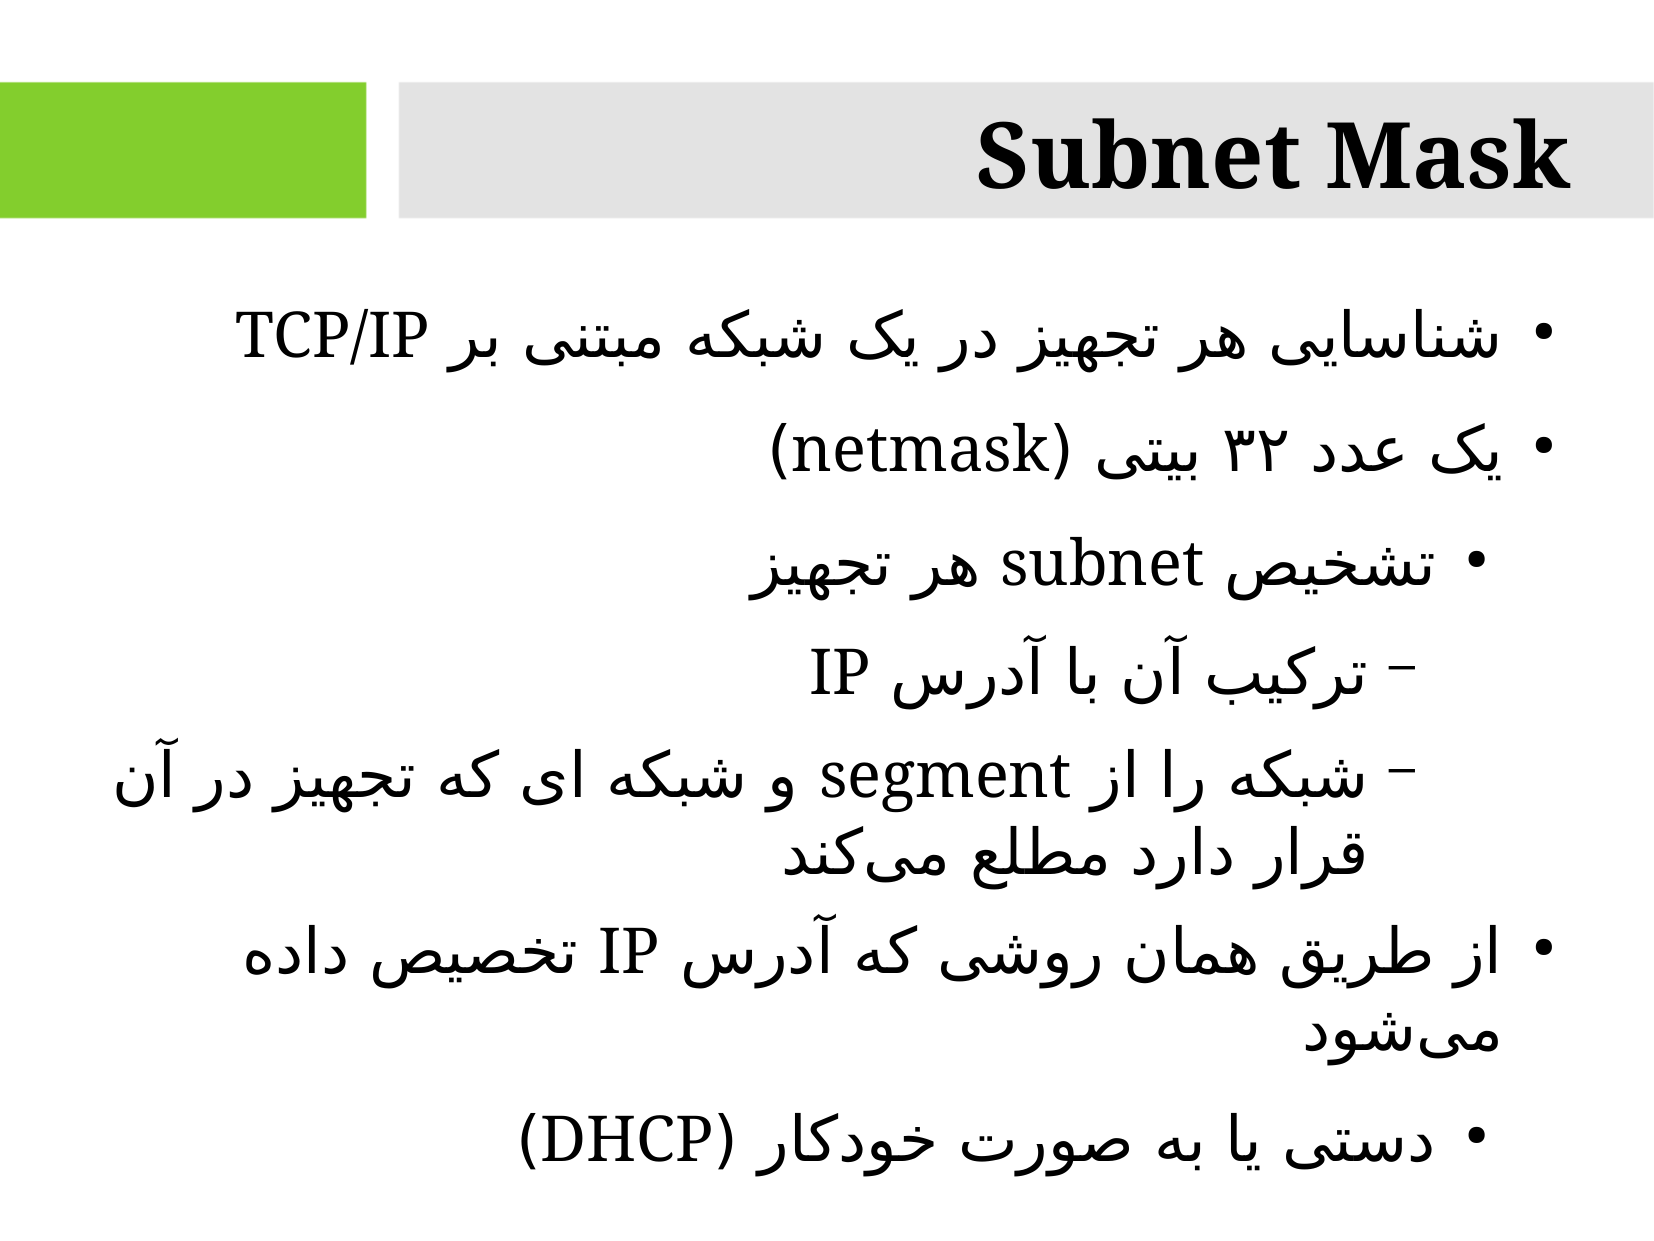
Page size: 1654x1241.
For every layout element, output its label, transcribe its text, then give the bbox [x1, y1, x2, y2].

list شناسایی هر تجهیز در یک شبکه مبتنی بر TCP/IP یک عدد ۳۲ بیتی (netmask) تشخیص subnet هر تجهیز ترکیب آن با آدرس IP شبکه را از segment و شبکه ای که تجهیز در آن قرار دارد مطلع می‌کند از طریق همان روشی که آدرس IP تخصیص داده می‌شود دستی یا به صورت خودکار (DHCP) [82, 290, 1571, 1182]
picture [0, 0, 1654, 1241]
title Subnet Mask [82, 49, 1571, 257]
